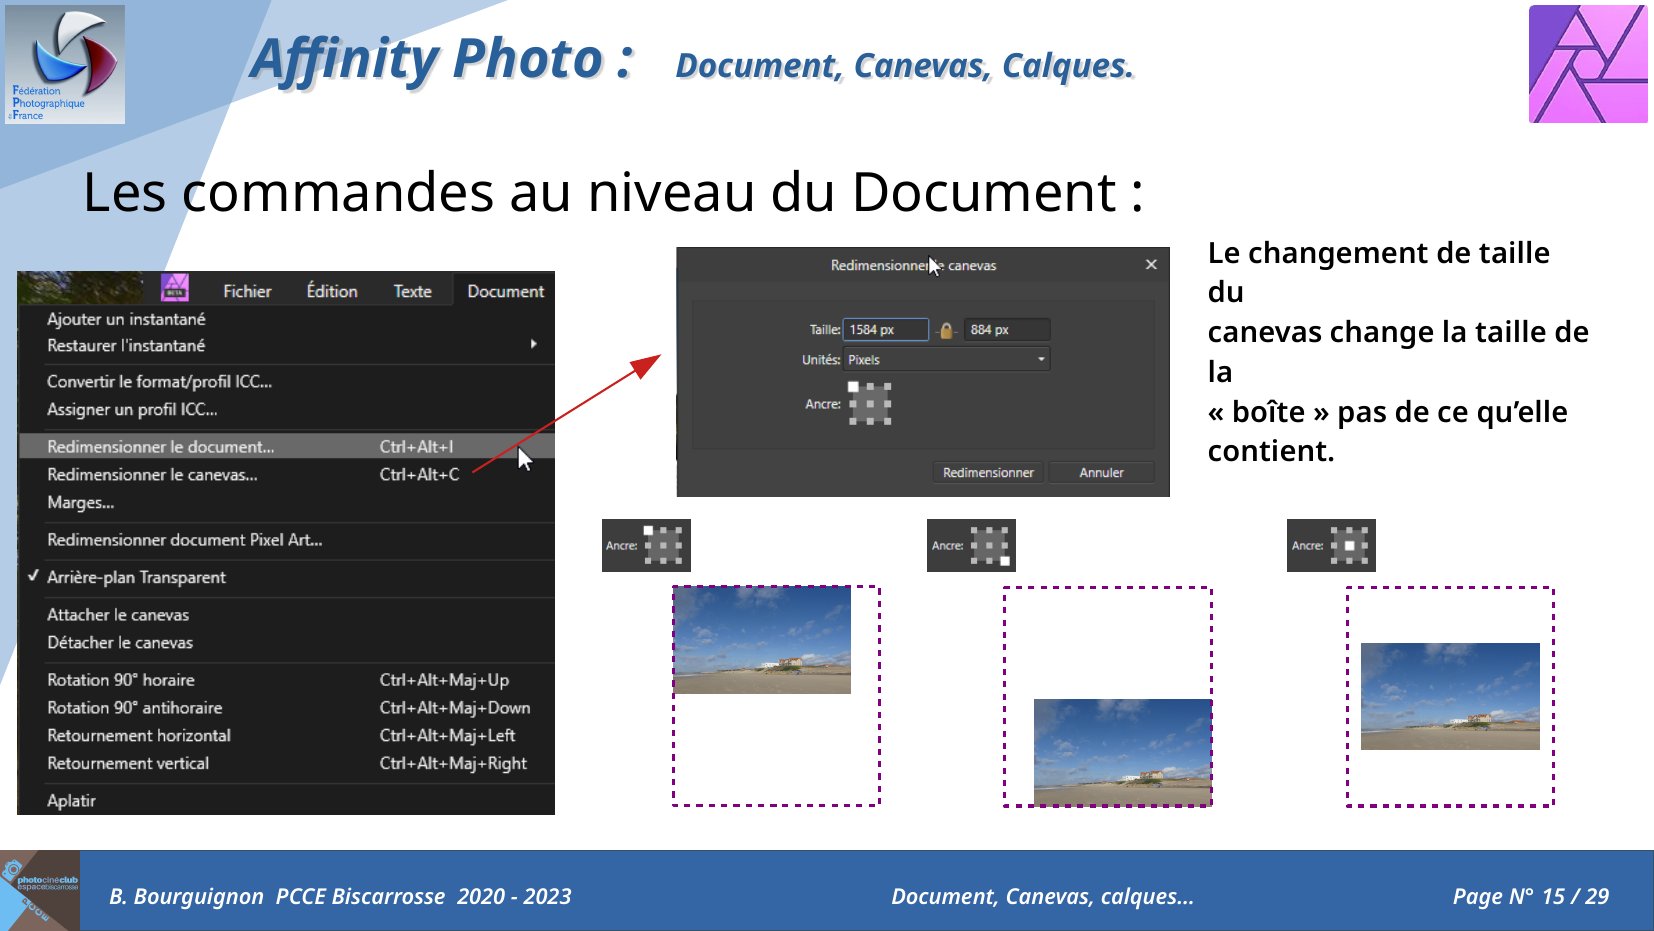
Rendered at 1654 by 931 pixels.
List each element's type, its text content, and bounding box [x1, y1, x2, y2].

picture [676, 247, 1170, 497]
text_box Le changement de taille du canevas change la taille de la « boîte » pas de ce qu’elle contient. [1192, 224, 1607, 386]
picture [927, 519, 1016, 572]
picture [0, 850, 80, 931]
picture [602, 519, 691, 572]
picture [673, 586, 851, 694]
picture [1287, 519, 1376, 572]
picture [1361, 643, 1540, 750]
picture [1034, 699, 1212, 807]
picture [17, 271, 555, 815]
picture [5, 5, 125, 124]
picture [1529, 5, 1648, 123]
list Les commandes au niveau du Document : [82, 153, 1571, 827]
